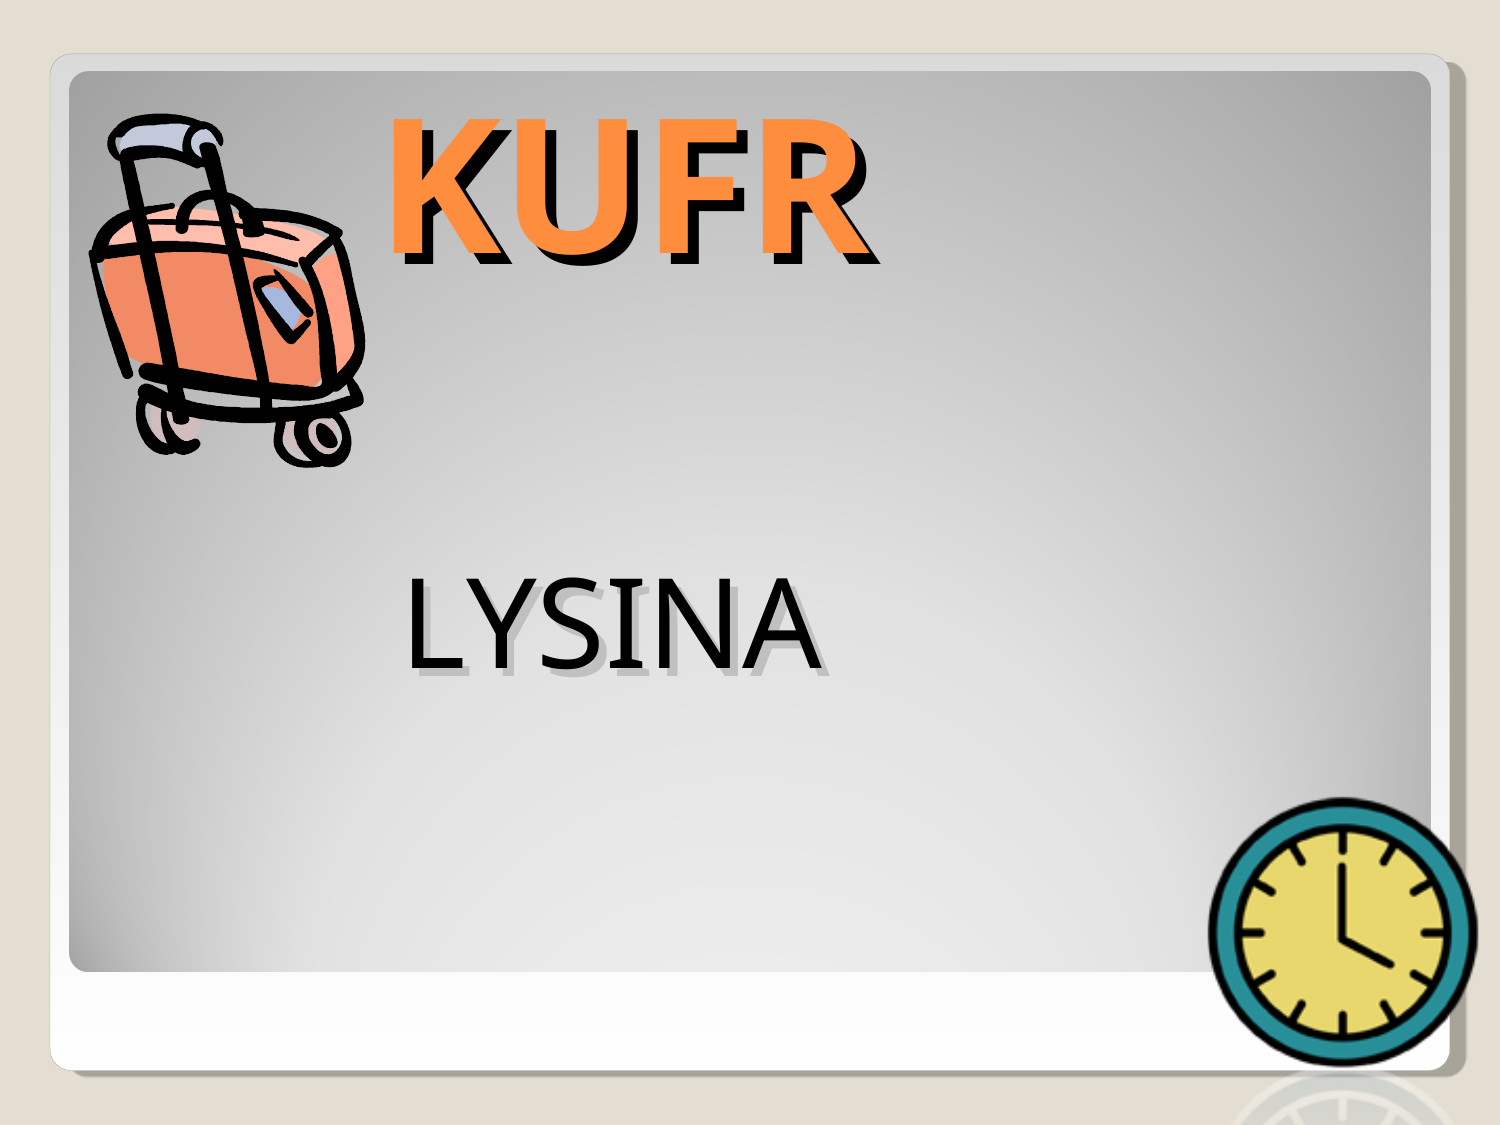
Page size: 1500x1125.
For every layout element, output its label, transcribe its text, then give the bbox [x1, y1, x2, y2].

text_box KUFR [362, 54, 1379, 362]
picture [69, 71, 1500, 1125]
text_box LYSINA [107, 536, 1117, 780]
